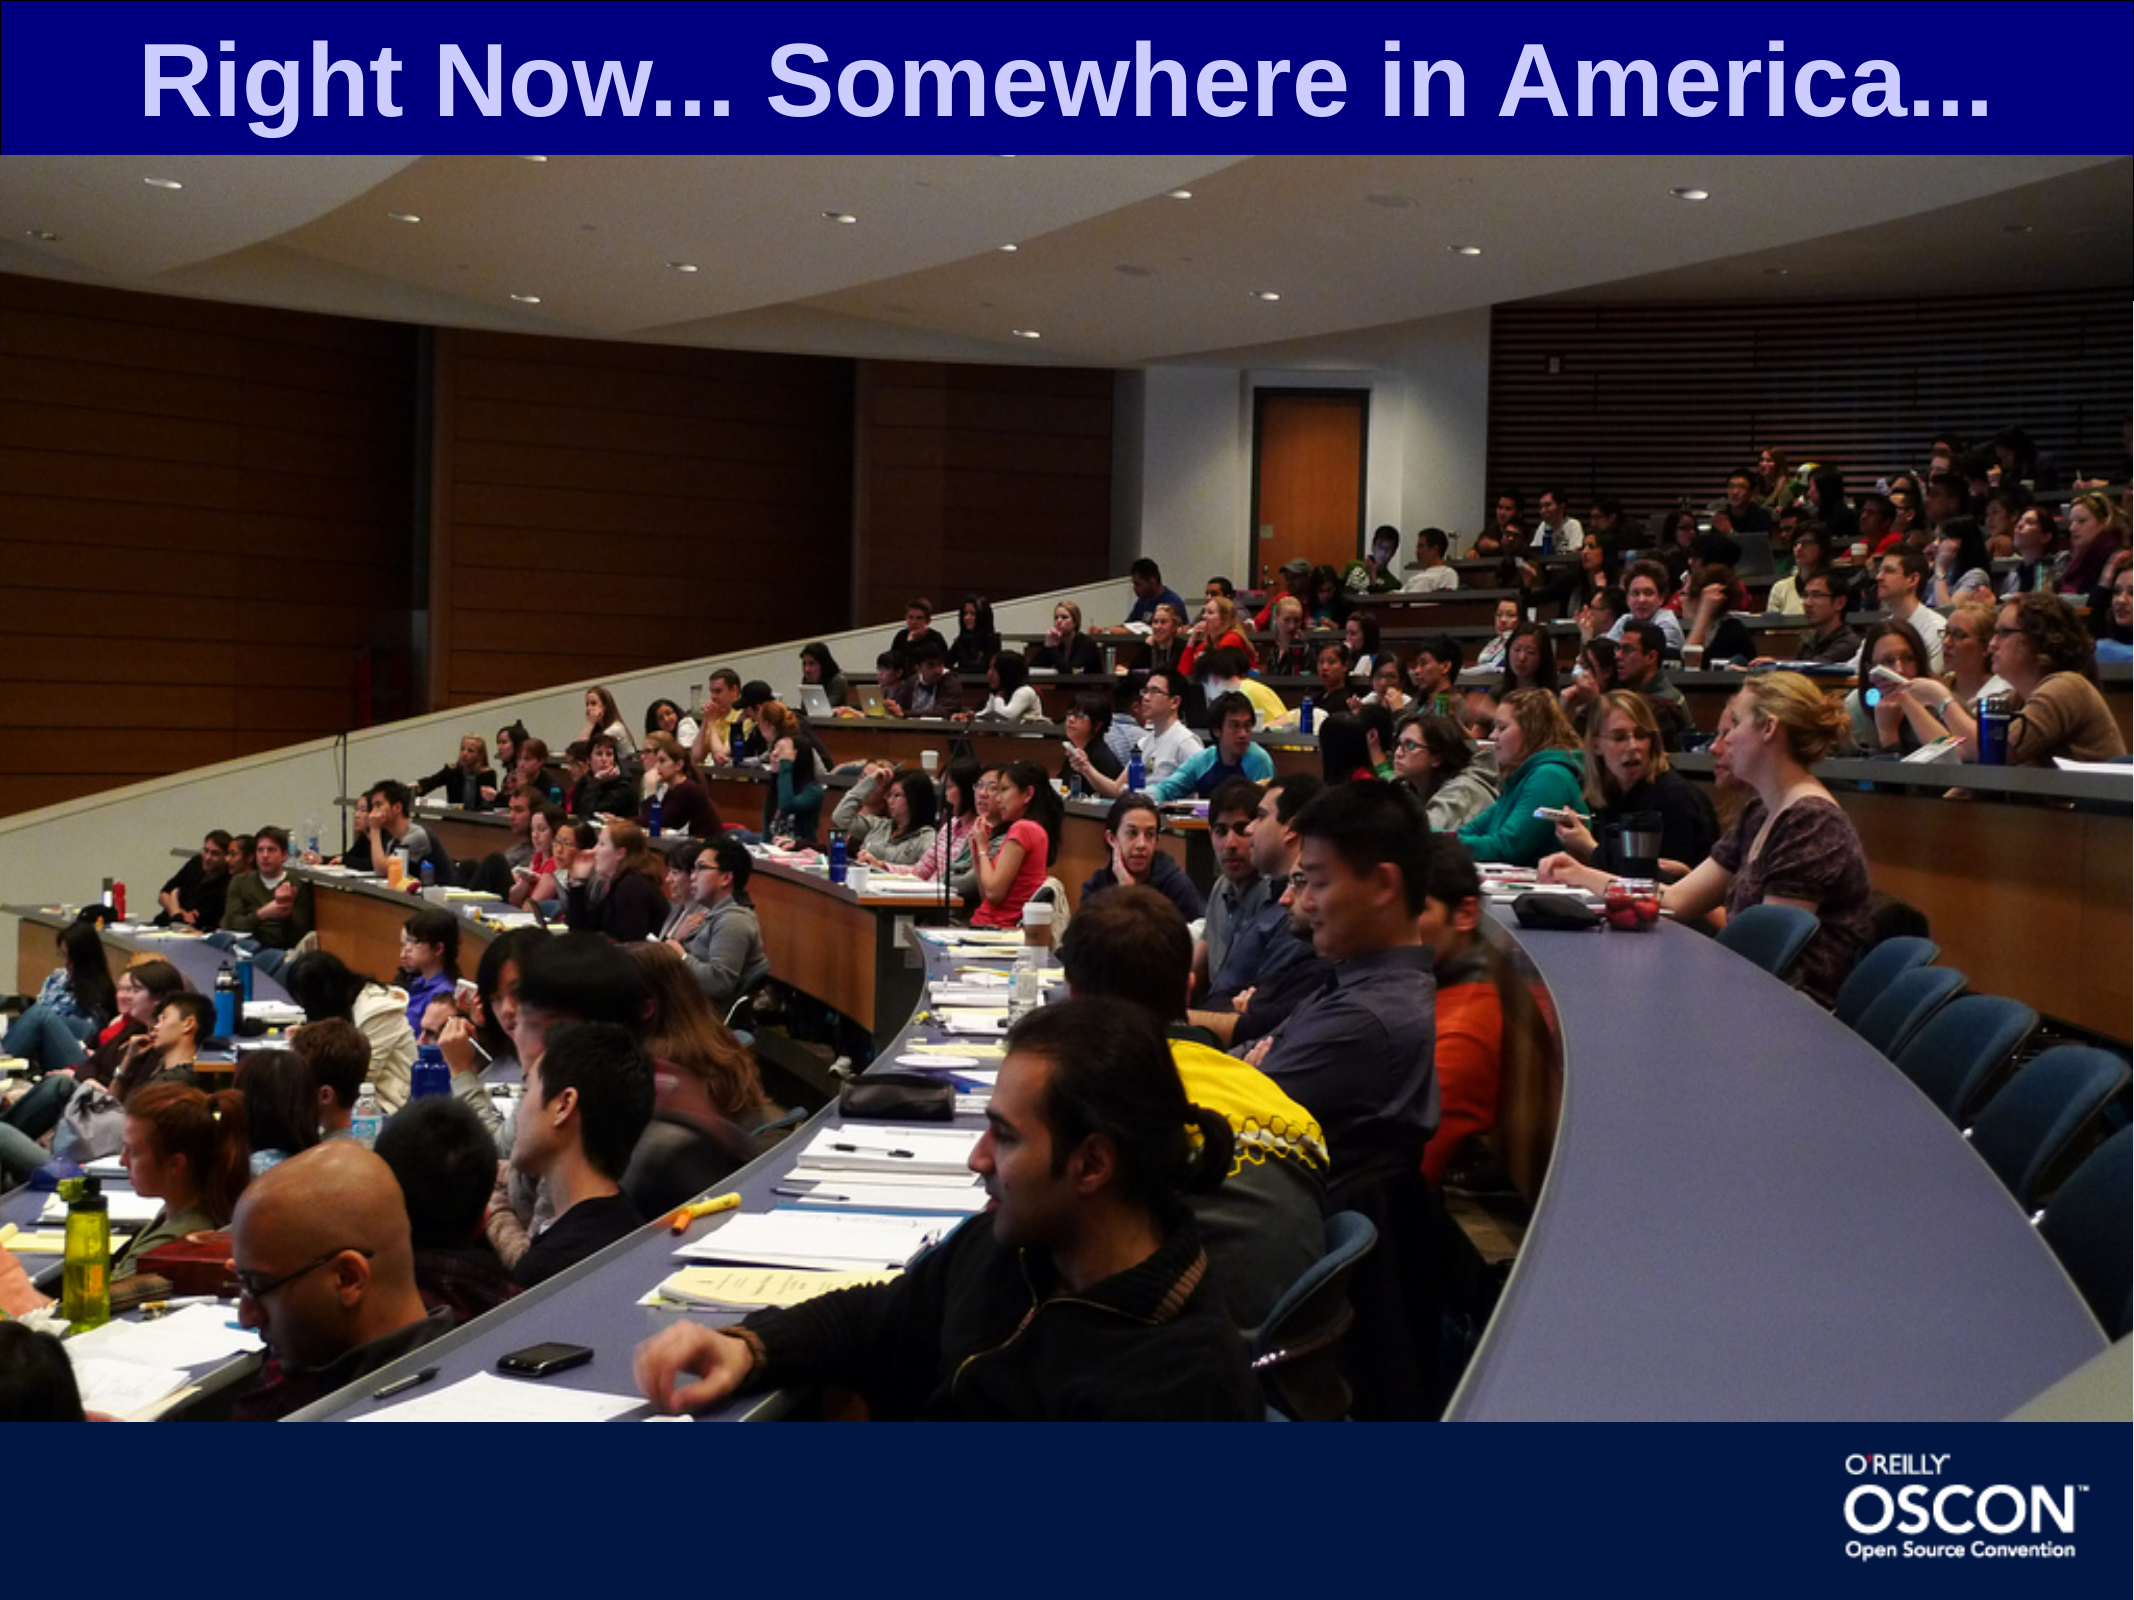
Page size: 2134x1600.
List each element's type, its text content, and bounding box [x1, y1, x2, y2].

picture [0, 155, 2134, 1600]
title Right Now... Somewhere in America... [41, 0, 2094, 151]
text_box [0, 0, 2134, 155]
